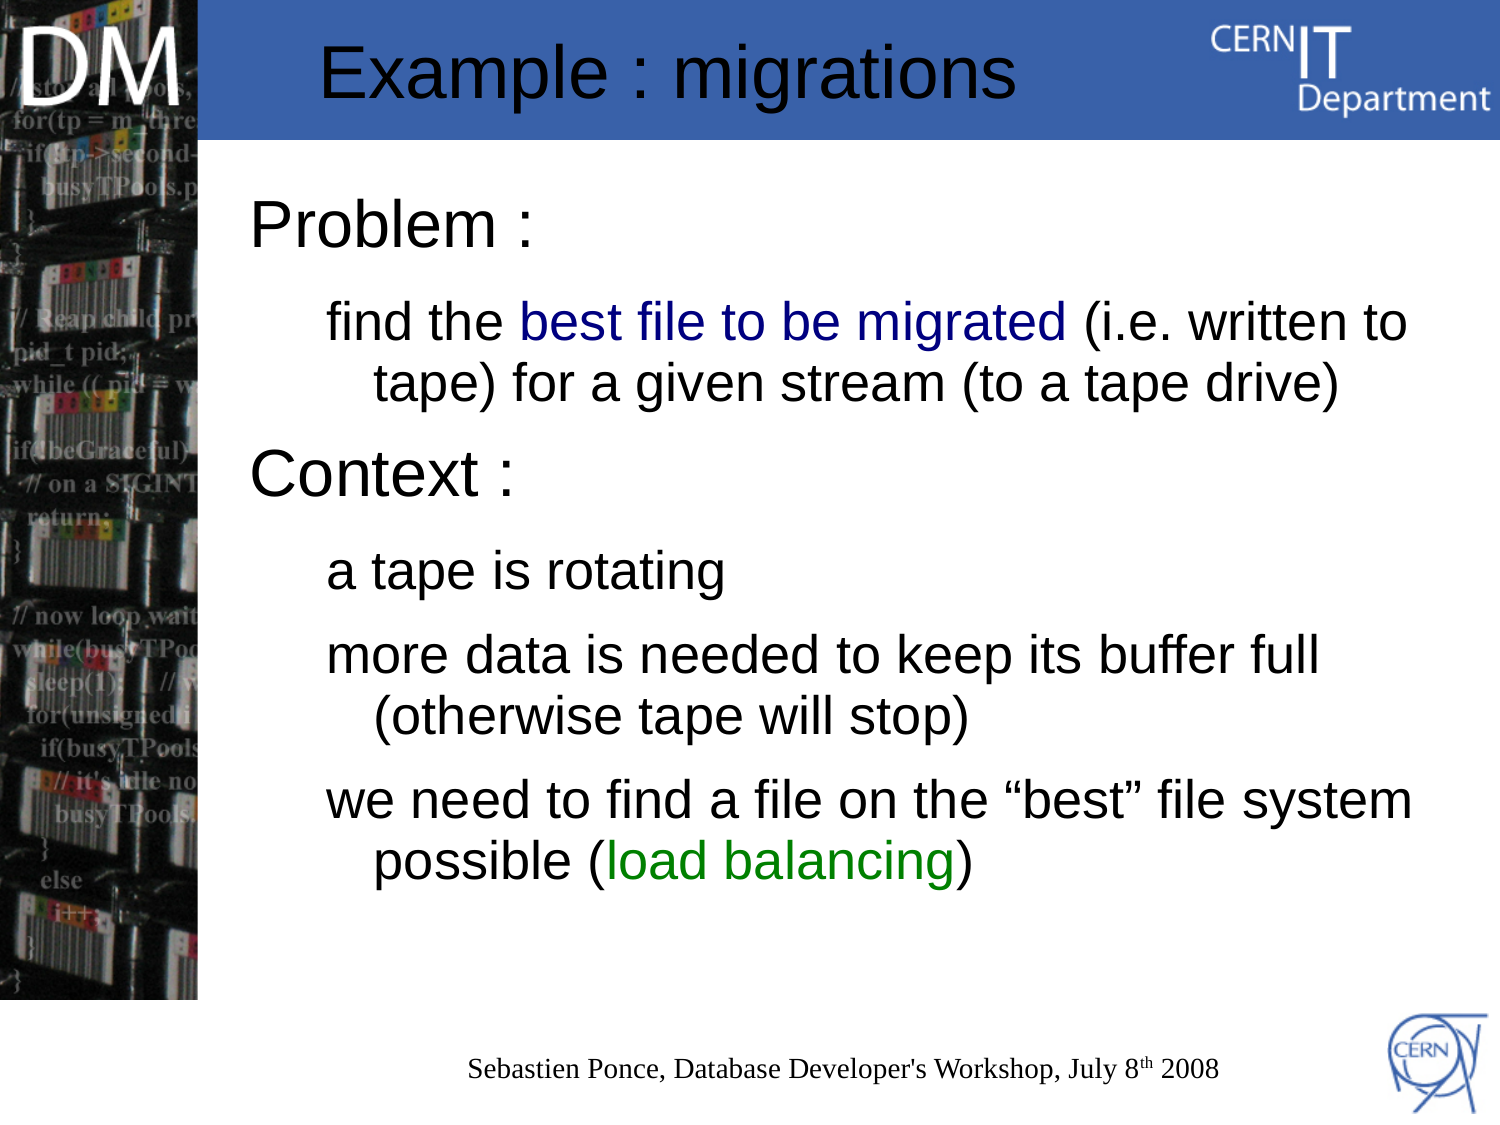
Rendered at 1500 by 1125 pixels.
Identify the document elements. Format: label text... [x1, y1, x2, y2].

picture [198, 0, 1500, 140]
title Example : migrations [212, 0, 1125, 138]
picture [1387, 1012, 1489, 1114]
list Problem : find the best file to be migrated (i.e. written to tape) for a given stream (to a tape drive) Context : a tape is rotating more data is needed to keep its buffer full (otherwise tape will stop) we need to find a file on the “best” file system possible (load balancing) [217, 172, 1463, 1013]
